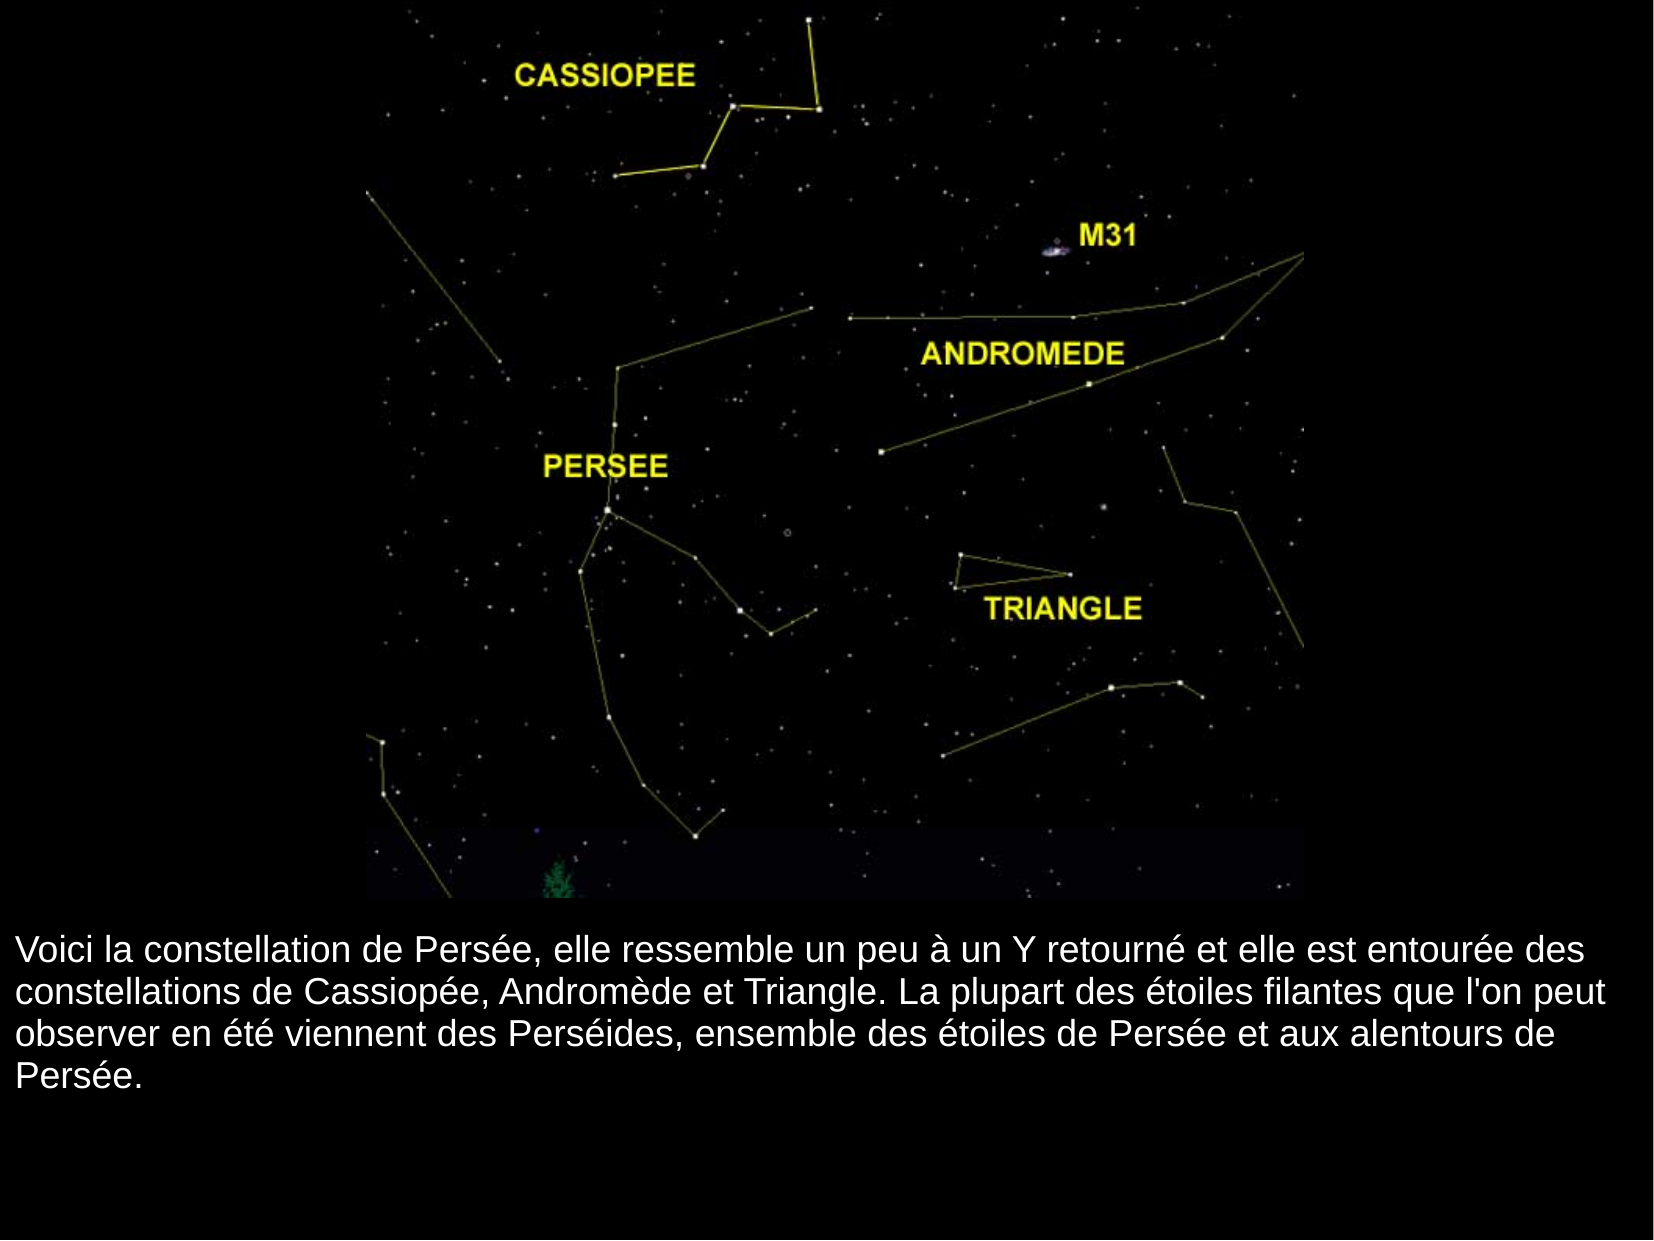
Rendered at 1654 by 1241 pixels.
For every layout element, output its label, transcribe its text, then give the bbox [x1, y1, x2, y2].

text_box Voici la constellation de Persée, elle ressemble un peu à un Y retourné et elle est entourée des constellations de Cassiopée, Andromède et Triangle. La plupart des étoiles filantes que l'on peut observer en été viennent des Perséides, ensemble des étoiles de Persée et aux alentours de Persée. [0, 921, 1654, 1105]
picture [366, 2, 1304, 898]
